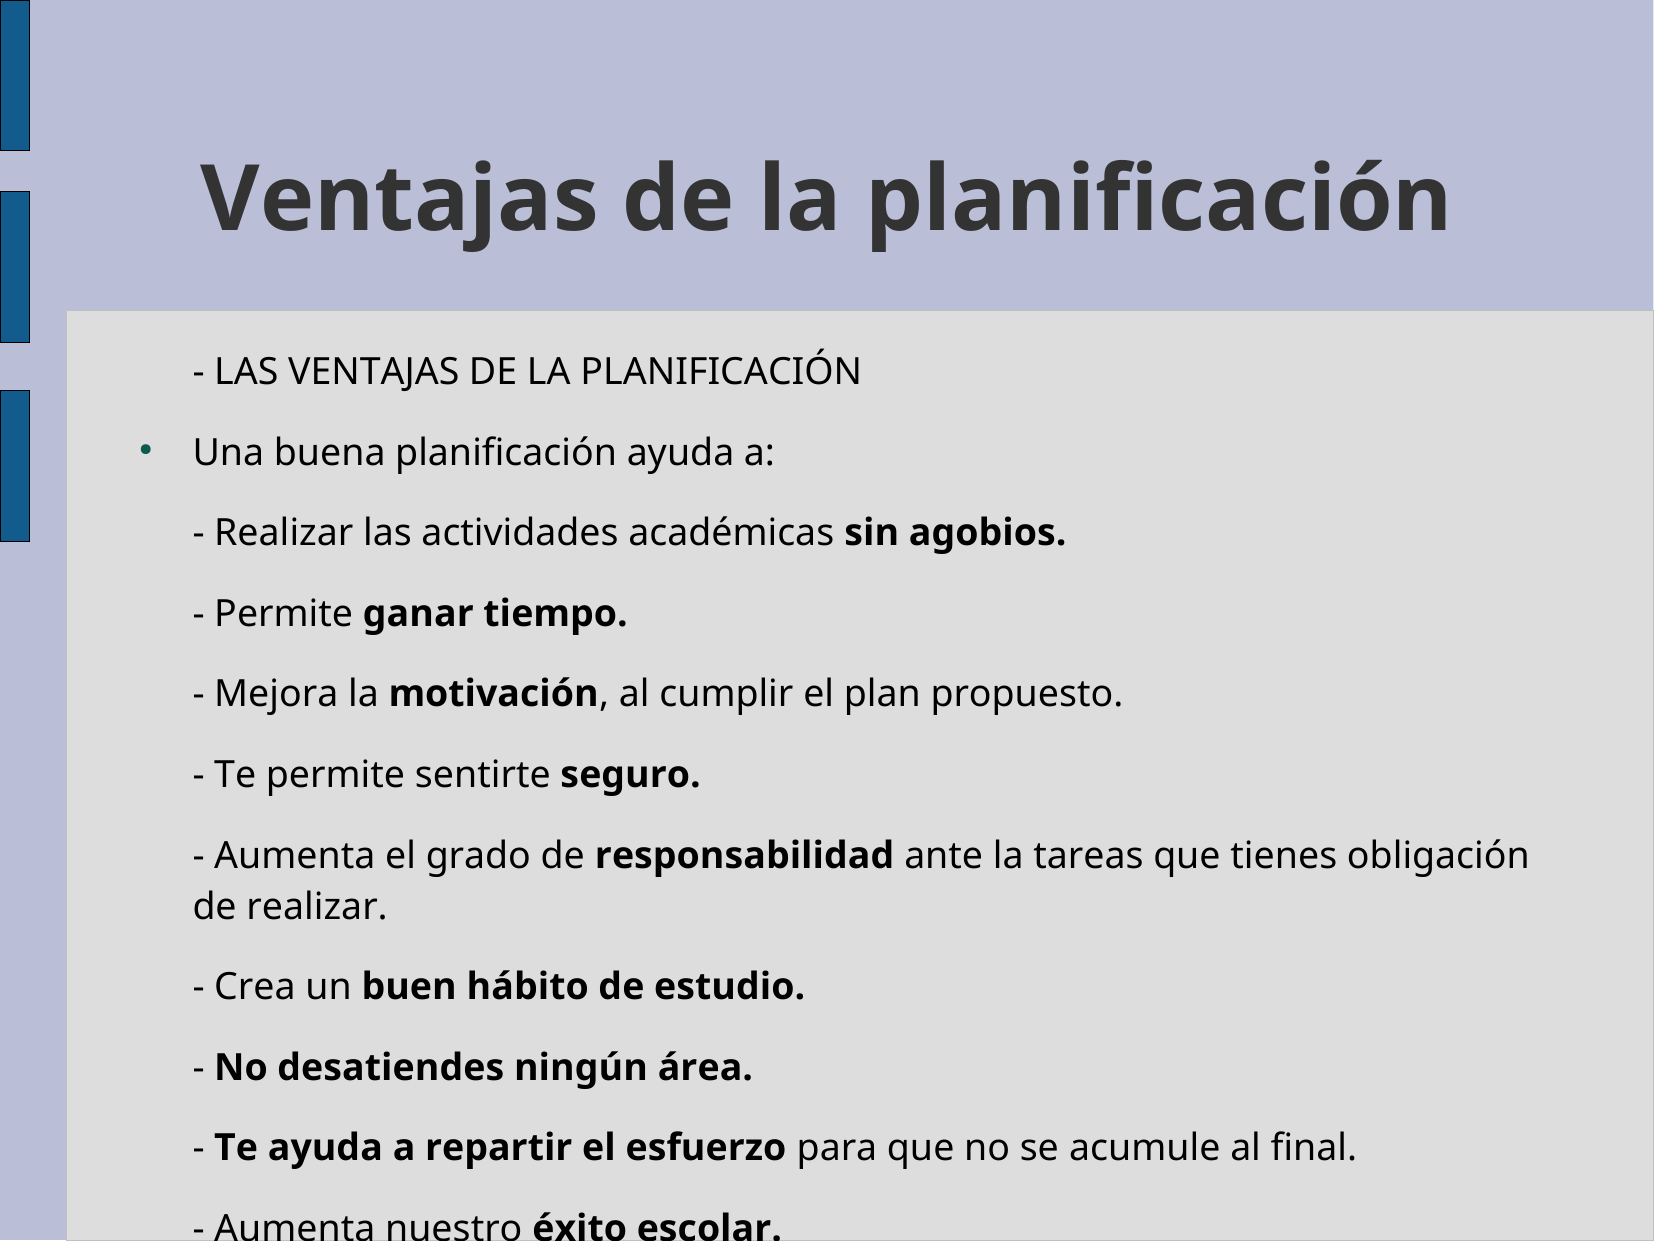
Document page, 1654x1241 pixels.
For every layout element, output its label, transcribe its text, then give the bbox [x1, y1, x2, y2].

title Ventajas de la planificación [121, 98, 1534, 291]
list - LAS VENTAJAS DE LA PLANIFICACIÓN Una buena planificación ayuda a: - Realizar las actividades académicas sin agobios. - Permite ganar tiempo. - Mejora la motivación, al cumplir el plan propuesto. - Te permite sentirte seguro. - Aumenta el grado de responsabilidad ante la tareas que tienes obligación de realizar. - Crea un buen hábito de estudio. - No desatiendes ningún área. - Te ayuda a repartir el esfuerzo para que no se acumule al final. - Aumenta nuestro éxito escolar. [121, 344, 1534, 1167]
